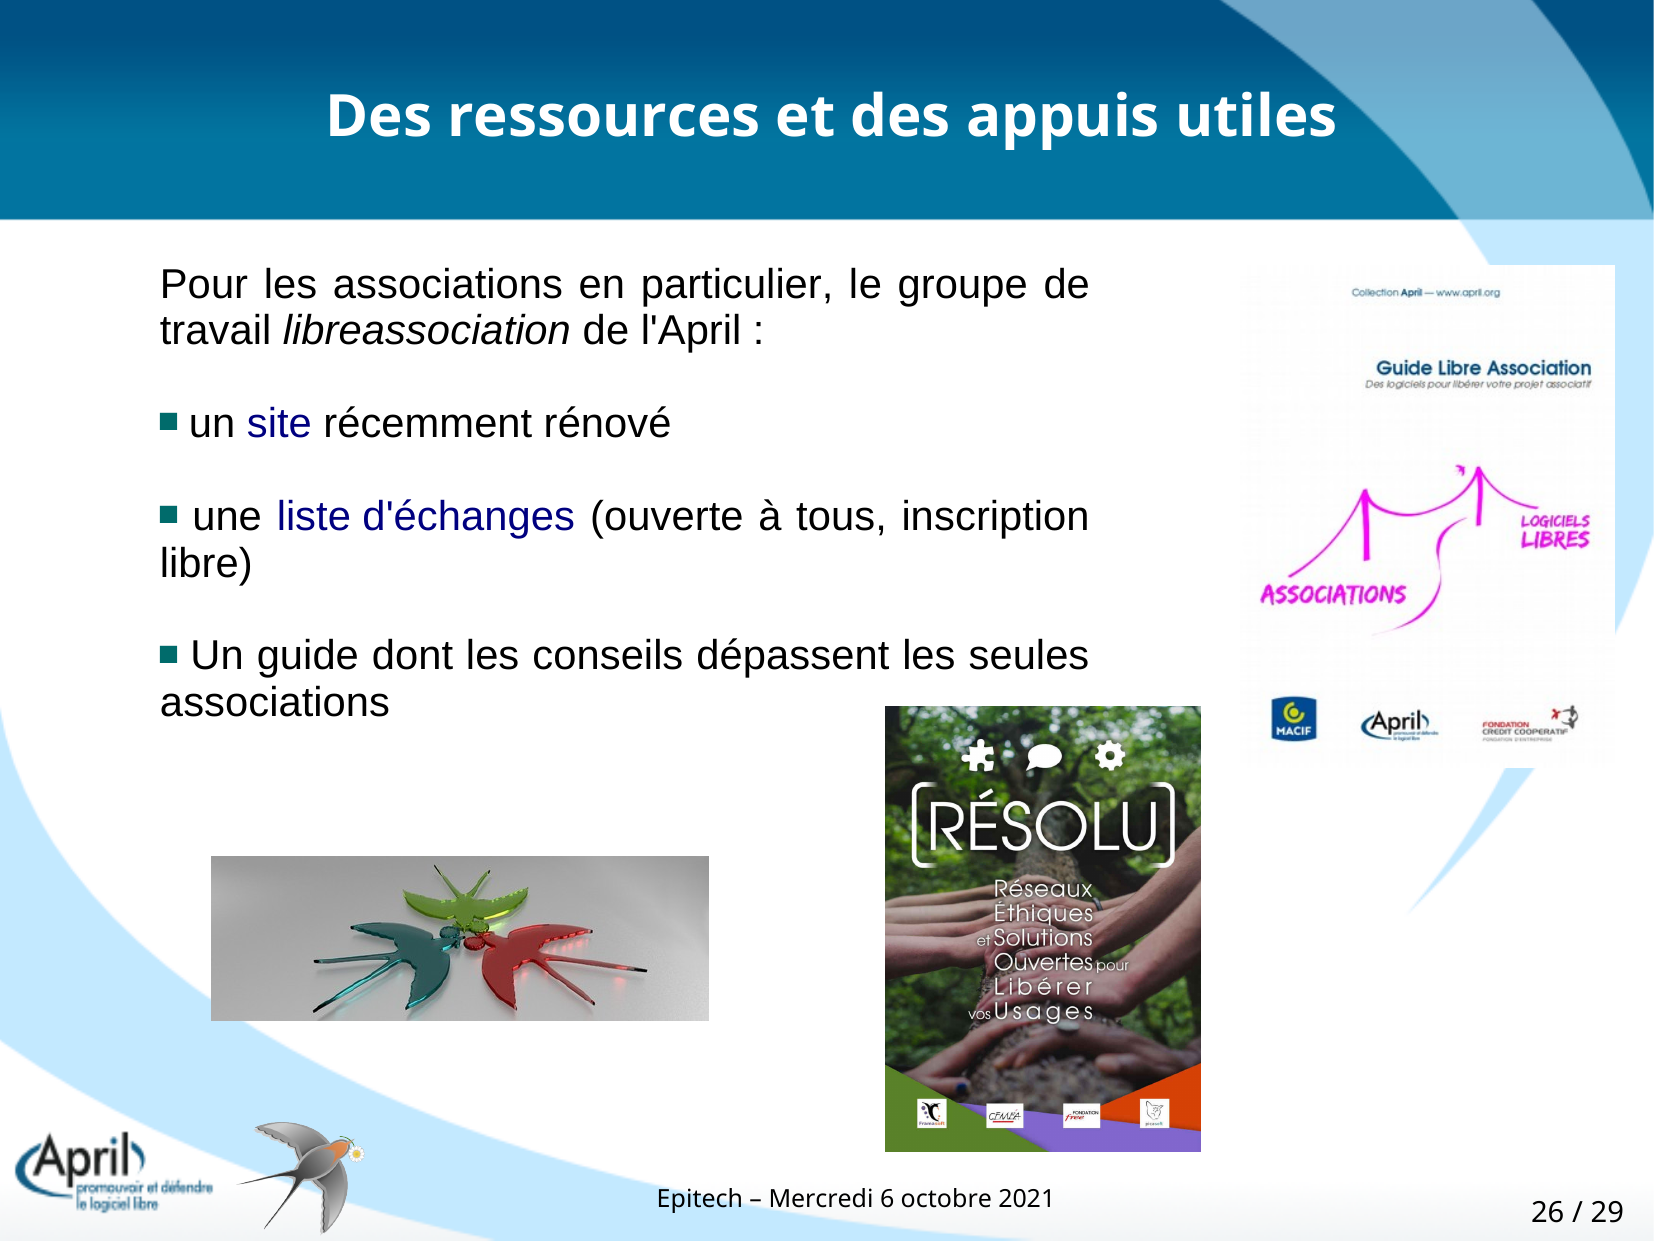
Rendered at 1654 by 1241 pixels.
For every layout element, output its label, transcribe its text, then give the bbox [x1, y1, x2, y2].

text_box Des ressources et des appuis utiles [88, 20, 1576, 207]
text_box Pour les associations en particulier, le groupe de travail libreassociation de l'April : un site récemment rénové une liste d'échanges (ouverte à tous, inscription libre) Un guide dont les conseils dépassent les seules associations [145, 207, 1123, 919]
picture [0, 0, 1654, 1241]
